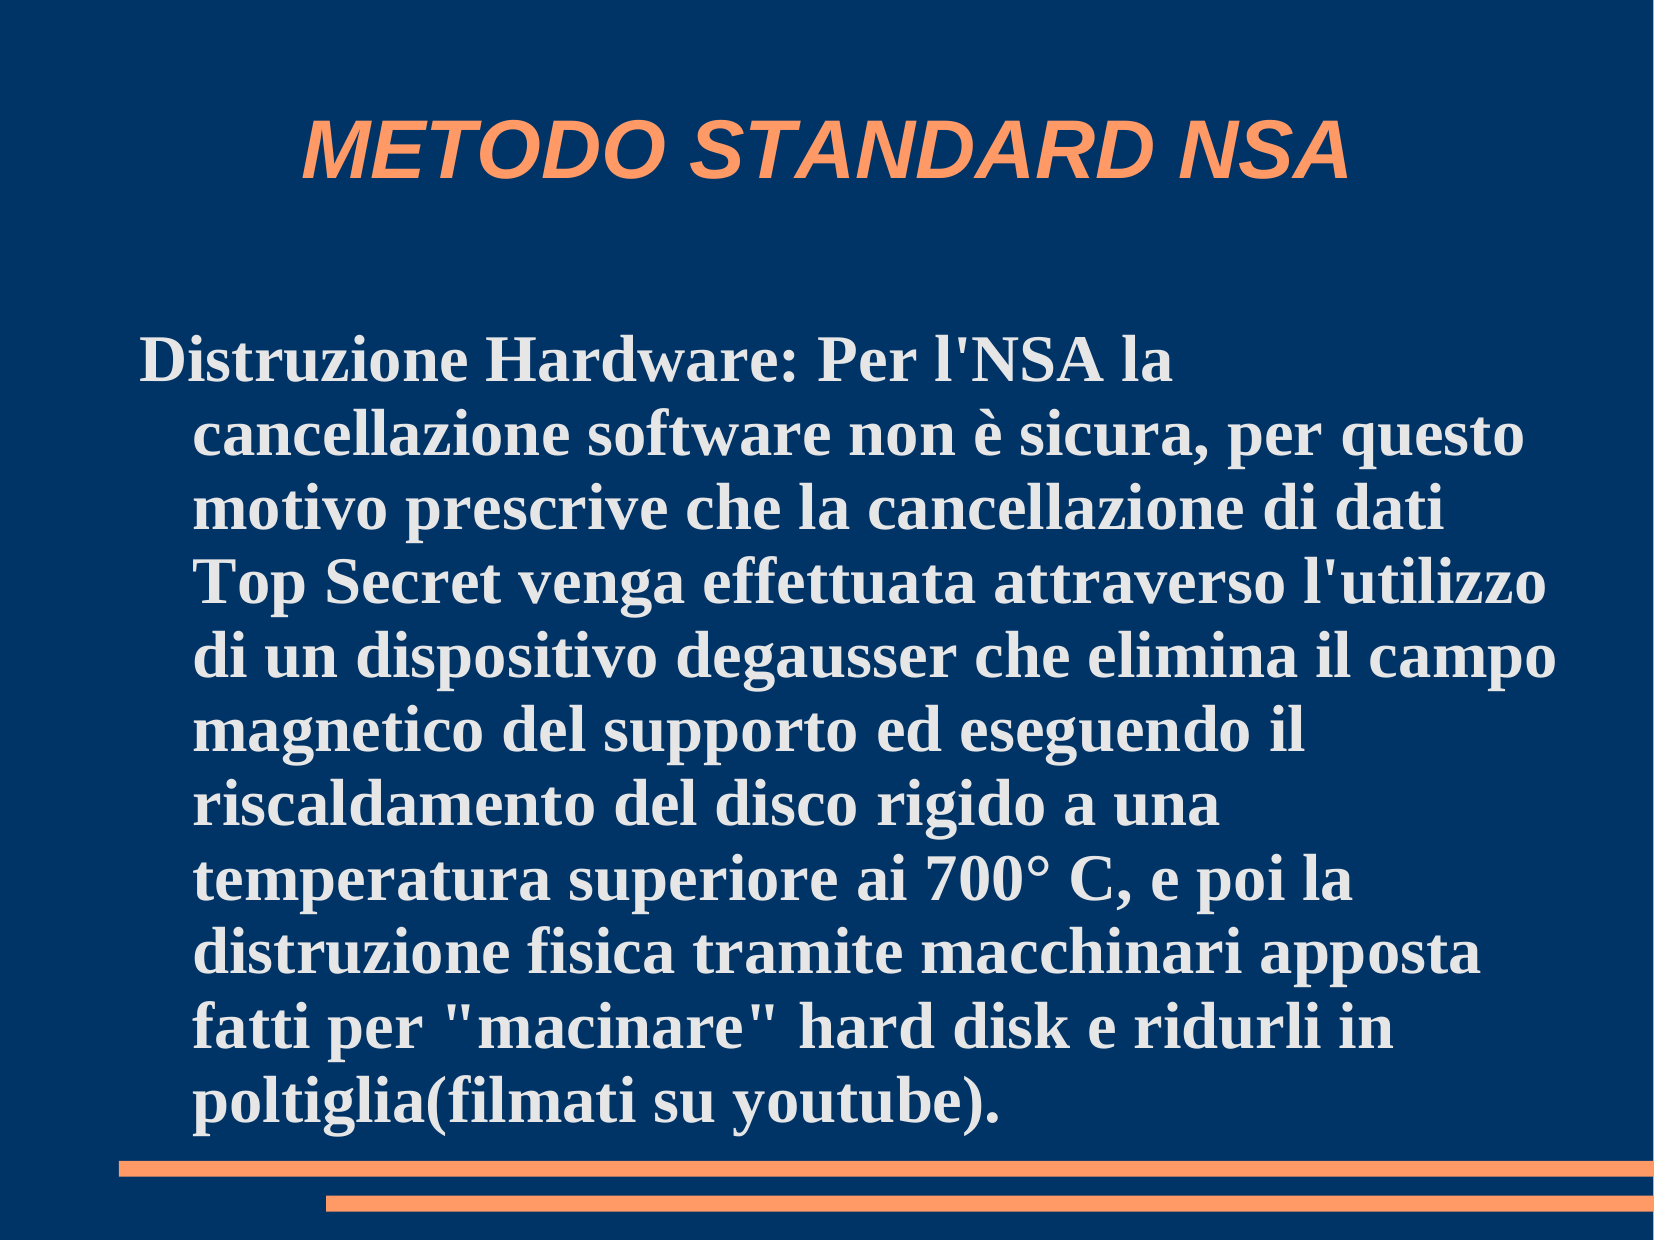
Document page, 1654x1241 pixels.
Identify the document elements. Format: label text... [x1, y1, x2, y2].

title METODO STANDARD NSA [121, 53, 1534, 246]
list Distruzione Hardware: Per l'NSA la cancellazione software non è sicura, per questo motivo prescrive che la cancellazione di dati Top Secret venga effettuata attraverso l'utilizzo di un dispositivo degausser che elimina il campo magnetico del supporto ed eseguendo il riscaldamento del disco rigido a una temperatura superiore ai 700° C, e poi la distruzione fisica tramite macchinari apposta fatti per "macinare" hard disk e ridurli in poltiglia(filmati su youtube). [121, 322, 1561, 1137]
